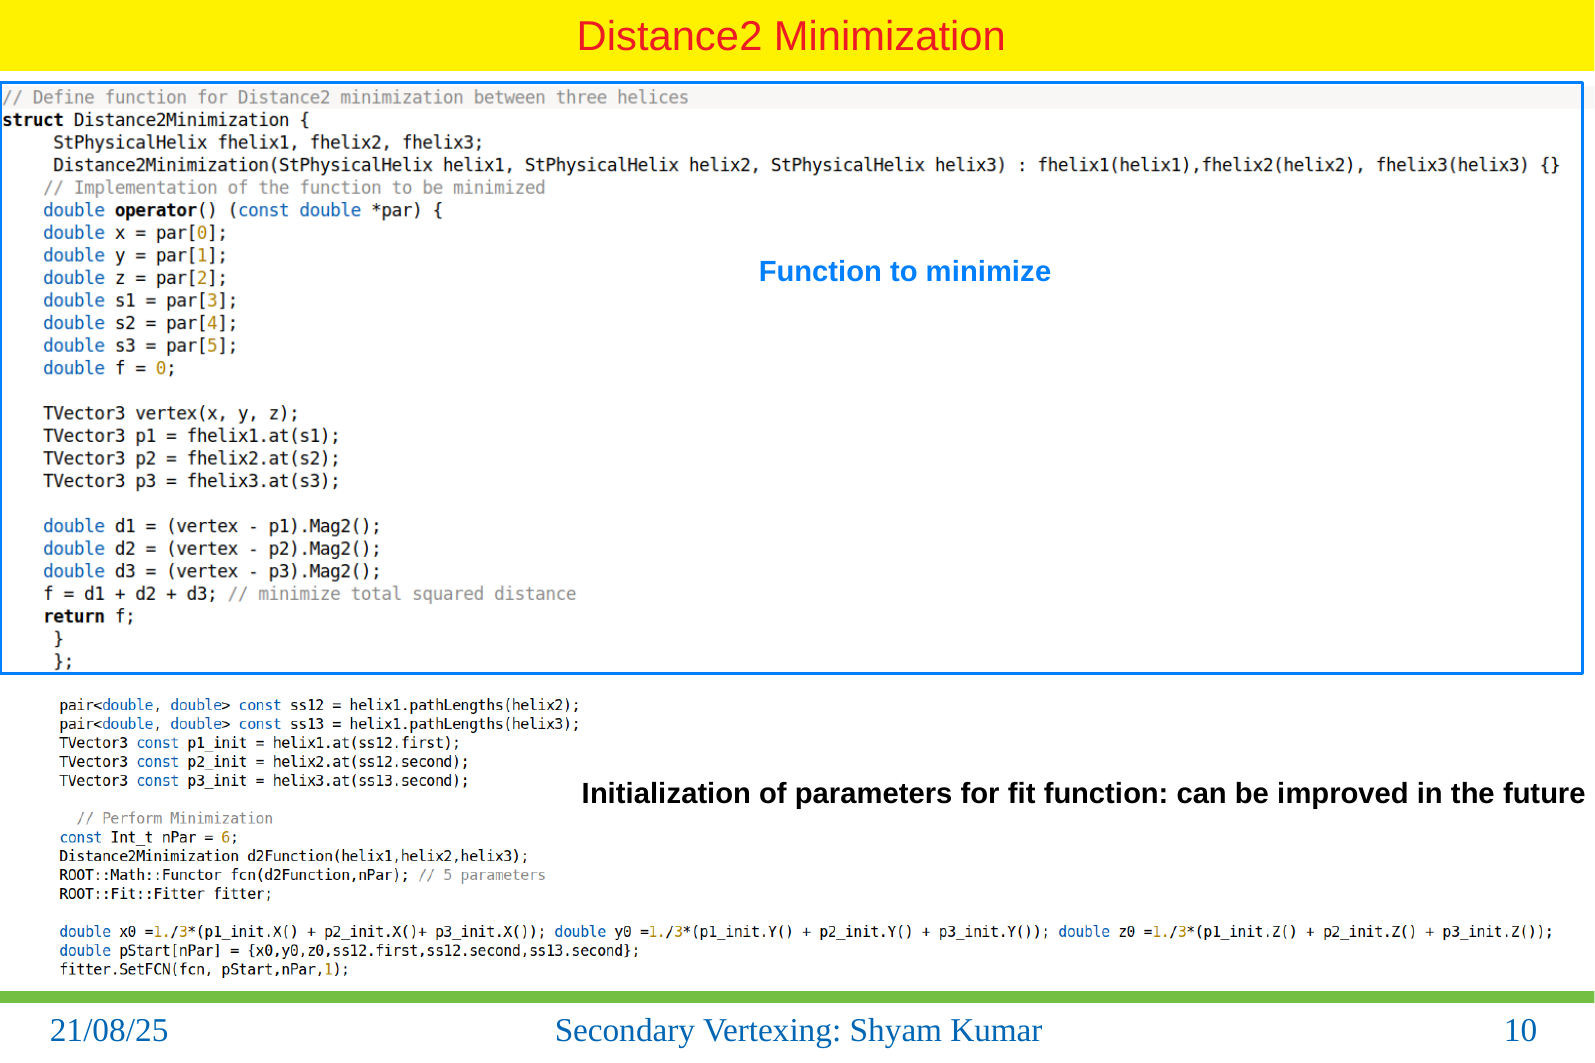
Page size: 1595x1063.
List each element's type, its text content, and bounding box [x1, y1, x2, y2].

title Distance2 Minimization [0, 0, 1595, 71]
picture [23, 685, 1571, 981]
text_box Function to minimize [744, 248, 1182, 305]
picture [2, 84, 1581, 672]
text_box Initialization of parameters for fit function: can be improved in the future [566, 770, 1595, 851]
picture [0, 82, 1595, 683]
